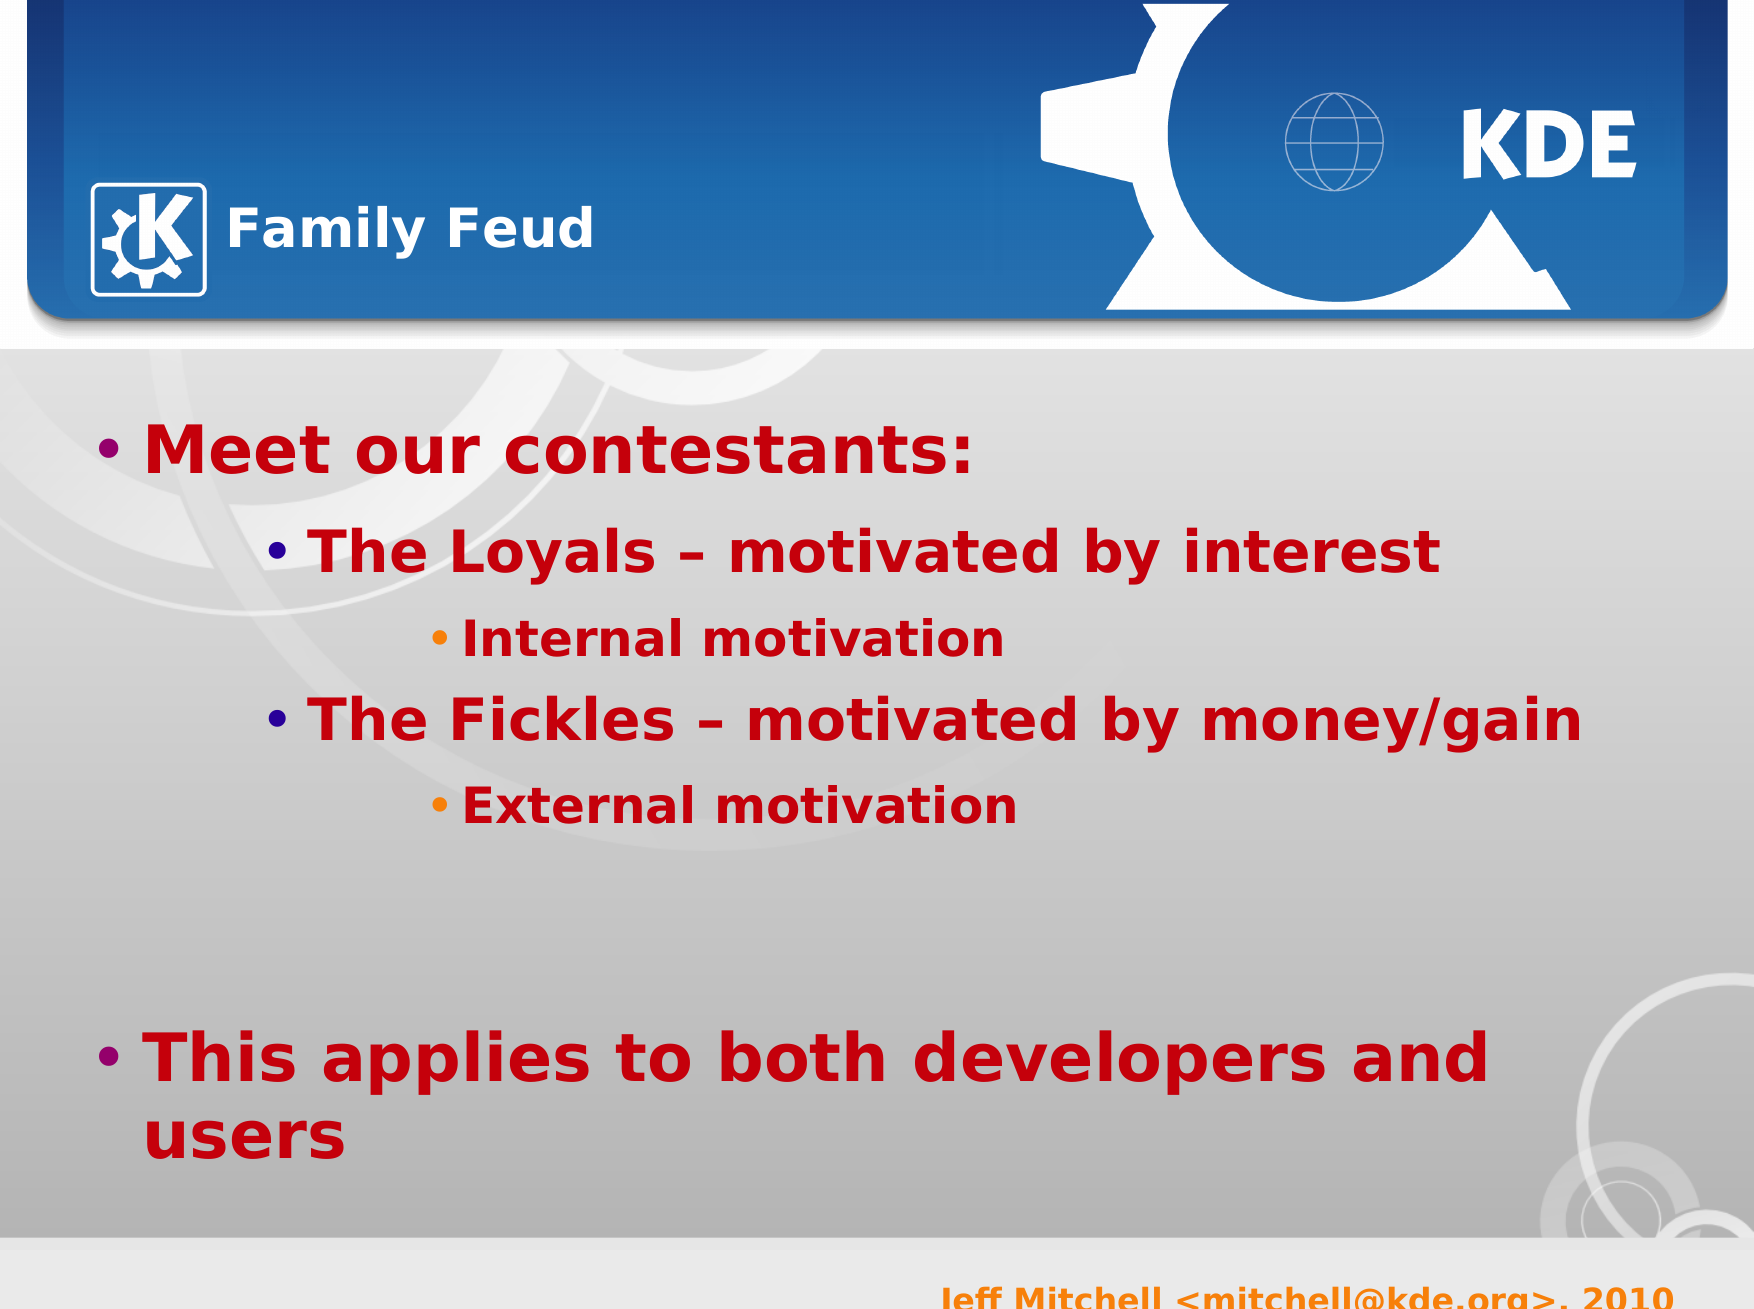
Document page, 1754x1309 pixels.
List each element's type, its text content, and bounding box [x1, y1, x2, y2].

picture [0, 0, 1754, 1237]
title Family Feud [225, 194, 1126, 264]
list Meet our contestants: The Loyals – motivated by interest Internal motivation The Fickles – motivated by money/gain External motivation This applies to both developers and users [71, 411, 1651, 1175]
